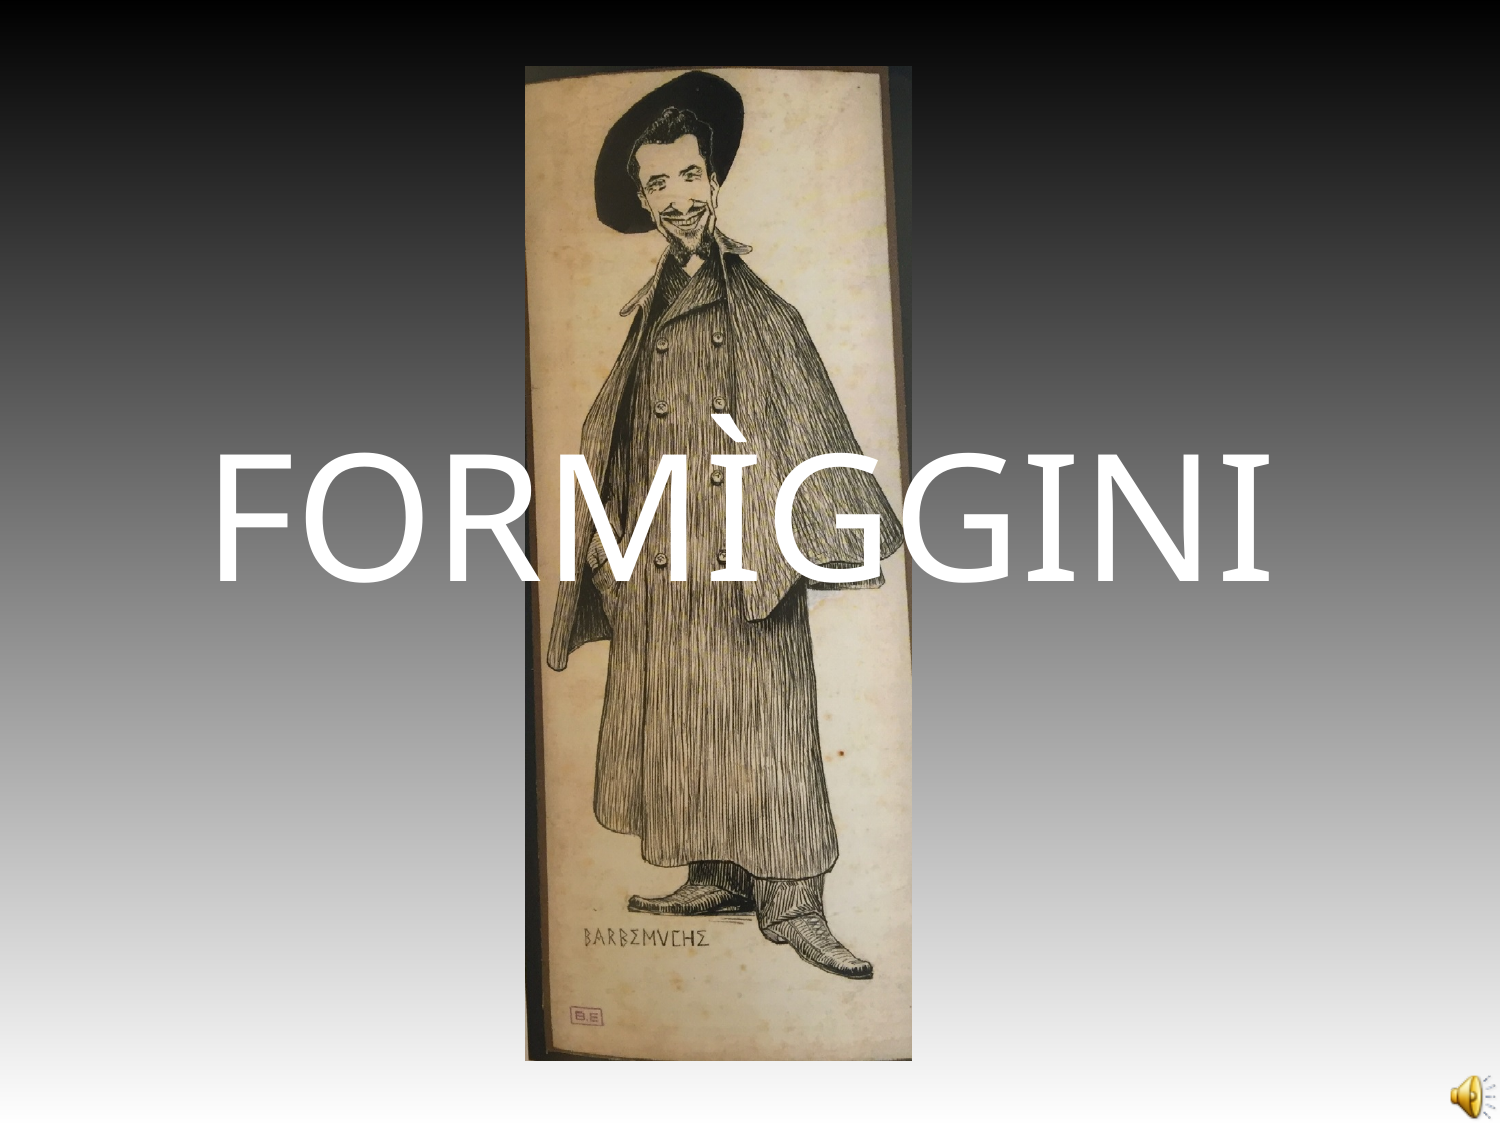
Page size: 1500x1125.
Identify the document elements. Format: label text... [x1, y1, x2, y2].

title FORMÌGGINI [64, 397, 1415, 585]
picture [525, 585, 912, 1062]
picture [525, 66, 912, 397]
picture [1449, 1074, 1500, 1125]
